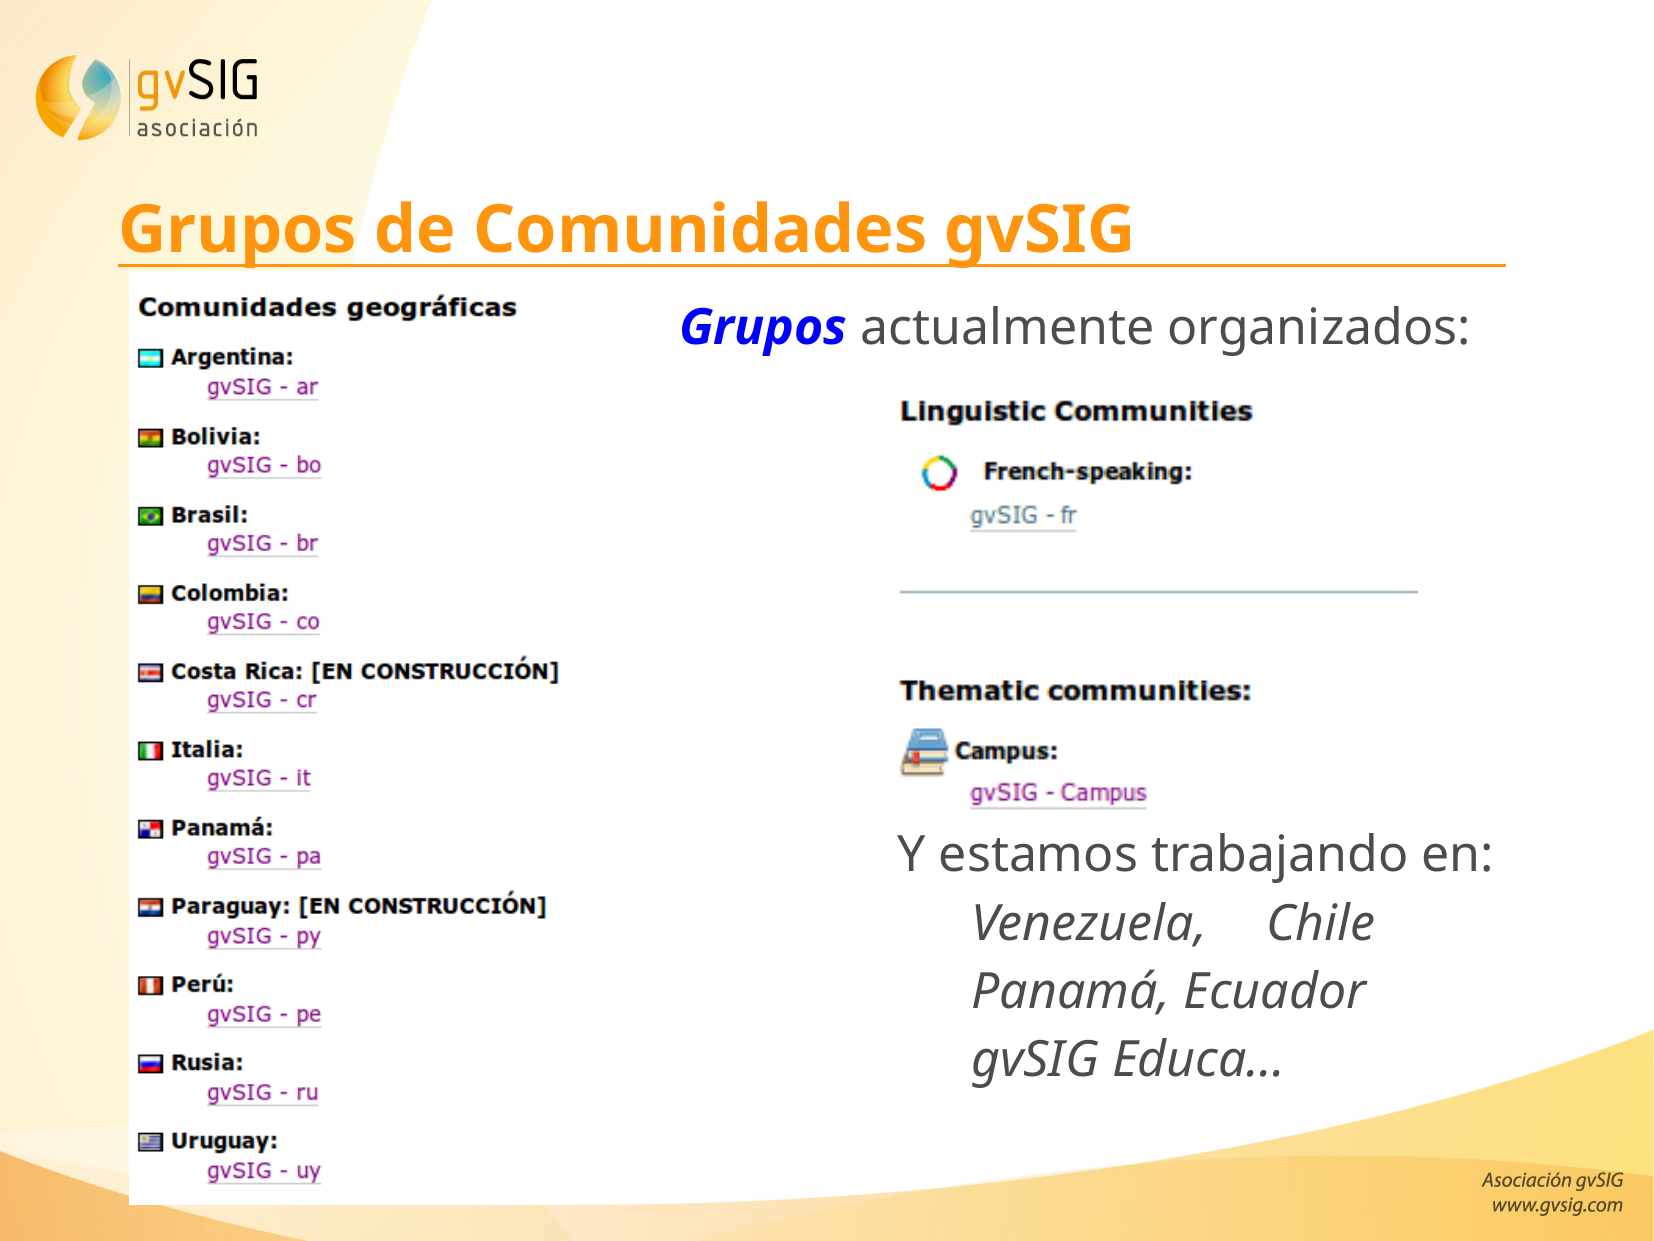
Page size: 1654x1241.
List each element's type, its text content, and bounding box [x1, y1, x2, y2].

text_box Y estamos trabajando en: Venezuela, Chile Panamá, Ecuador gvSIG Educa... [897, 785, 1548, 1193]
picture [0, 0, 1654, 1241]
text_box Grupos actualmente organizados: [679, 295, 1598, 355]
title Grupos de Comunidades gvSIG [118, 177, 1607, 276]
